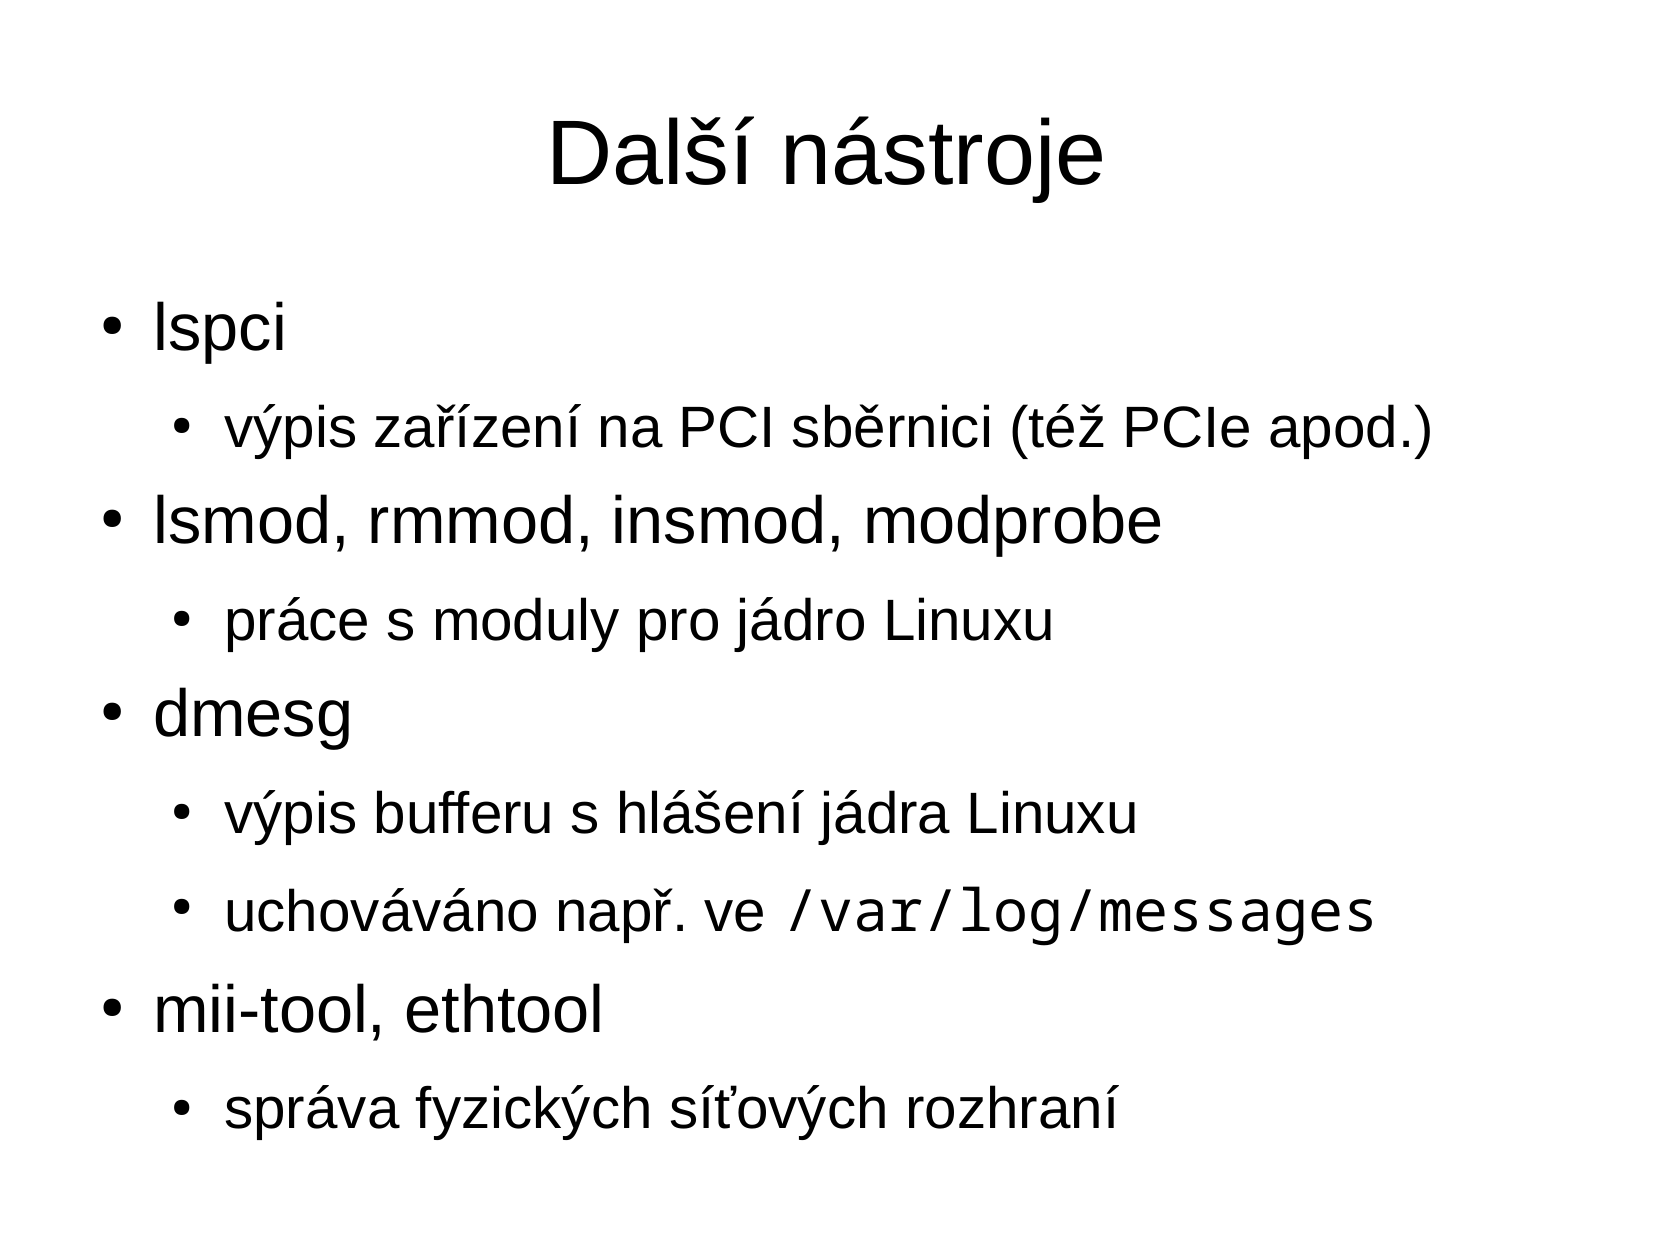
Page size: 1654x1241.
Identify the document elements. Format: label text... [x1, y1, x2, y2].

title Další nástroje [82, 49, 1571, 257]
list lspci výpis zařízení na PCI sběrnici (též PCIe apod.) lsmod, rmmod, insmod, modprobe práce s moduly pro jádro Linuxu dmesg výpis bufferu s hlášení jádra Linuxu uchováváno např. ve /var/log/messages mii-tool, ethtool správa fyzických síťových rozhraní [82, 290, 1571, 1133]
